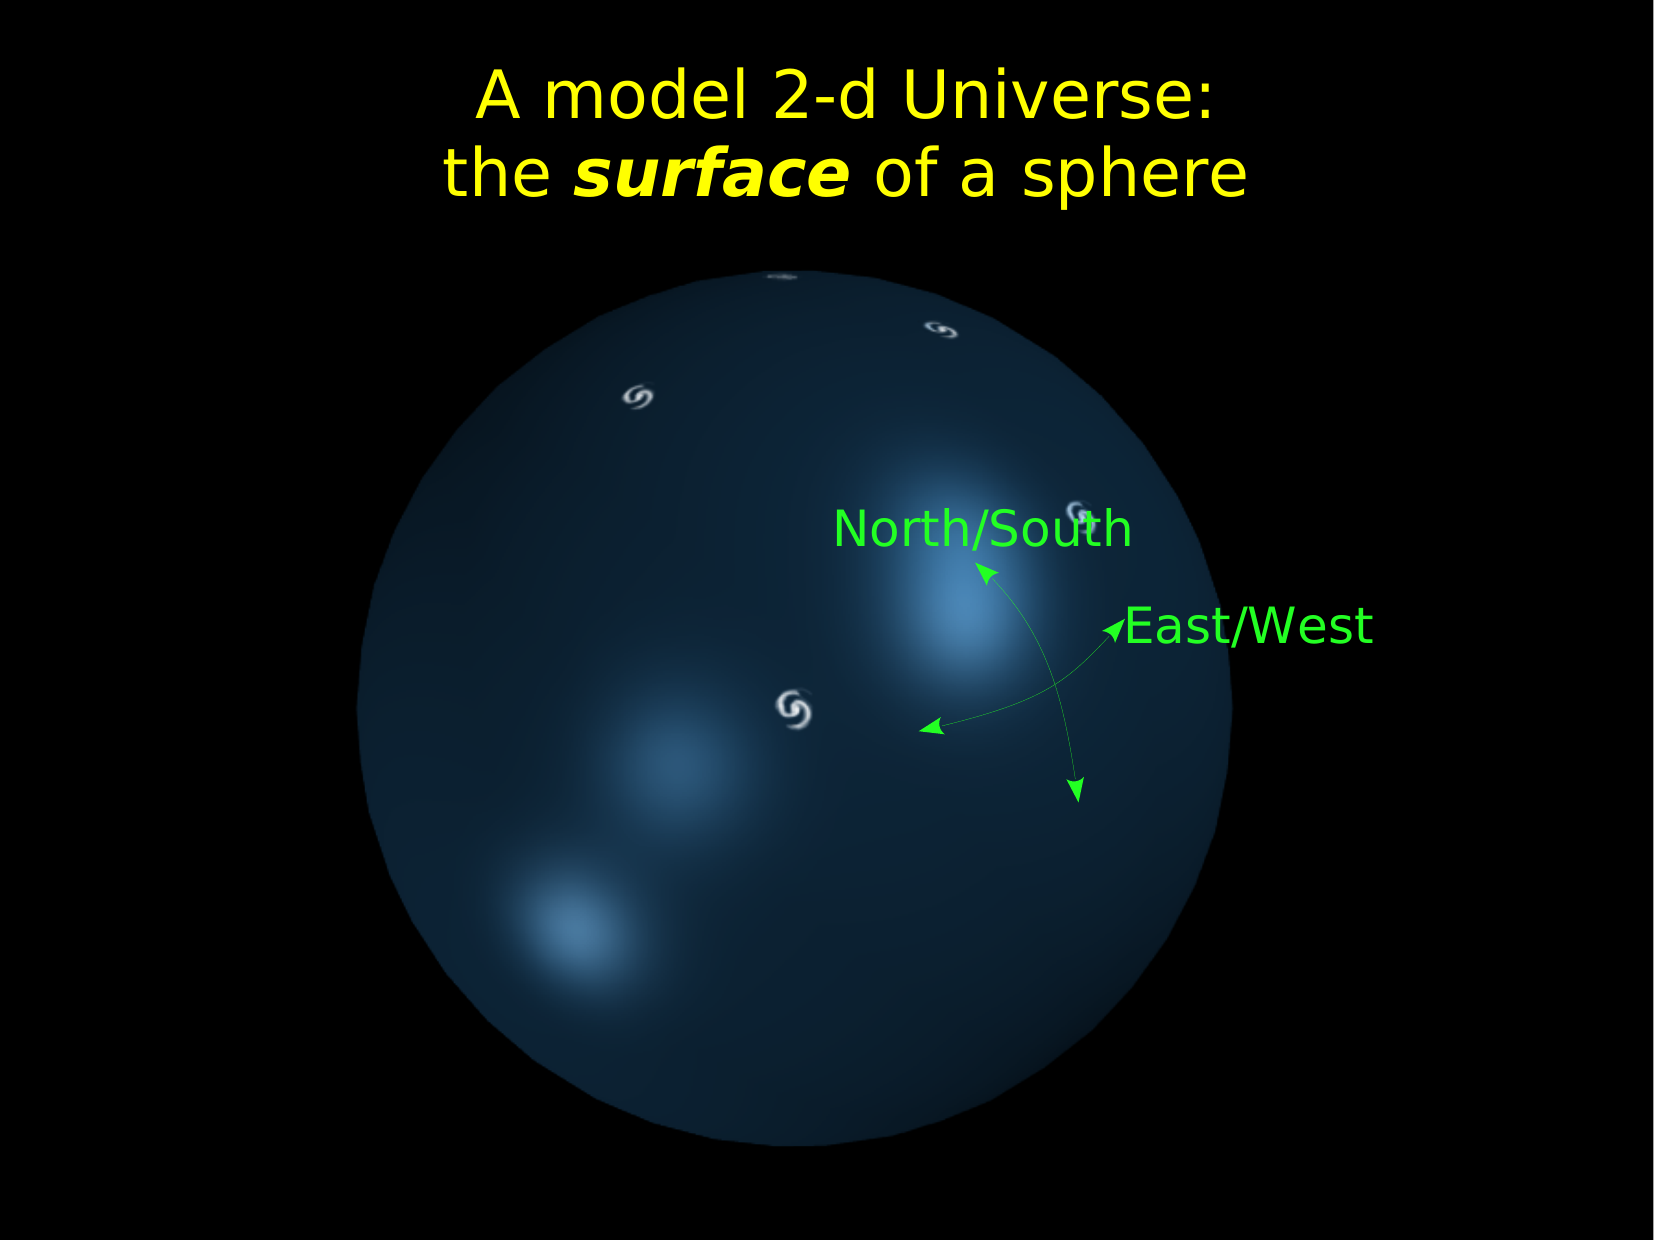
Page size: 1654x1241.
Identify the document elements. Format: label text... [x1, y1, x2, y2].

text_box East/West [1123, 596, 1374, 656]
text_box A model 2-d Universe: the surface of a sphere [442, 56, 1211, 212]
picture [204, 234, 1388, 1182]
text_box North/South [832, 499, 1135, 558]
